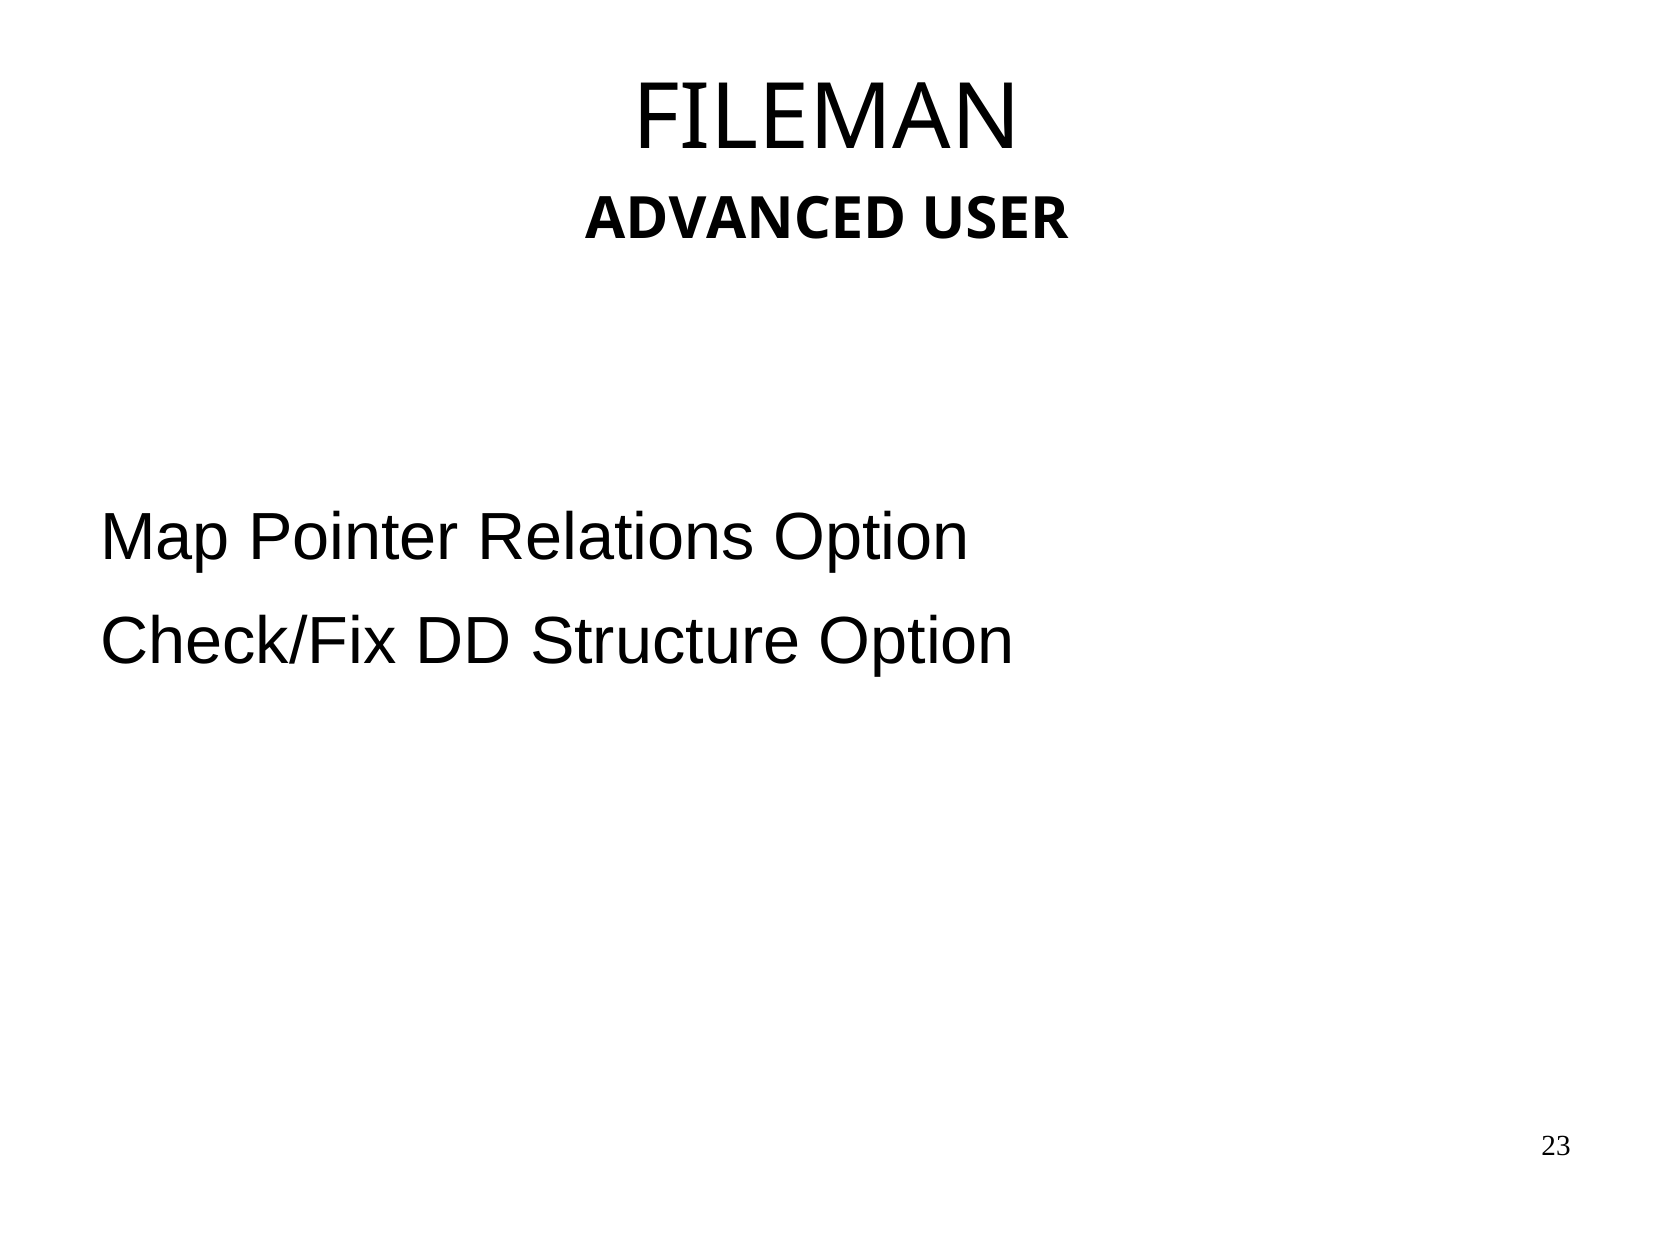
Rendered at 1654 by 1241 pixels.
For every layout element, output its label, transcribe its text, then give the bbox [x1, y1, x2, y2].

title FILEMAN ADVANCED USER [82, 47, 1571, 259]
list Map Pointer Relations Option Check/Fix DD Structure Option [82, 290, 1571, 1094]
